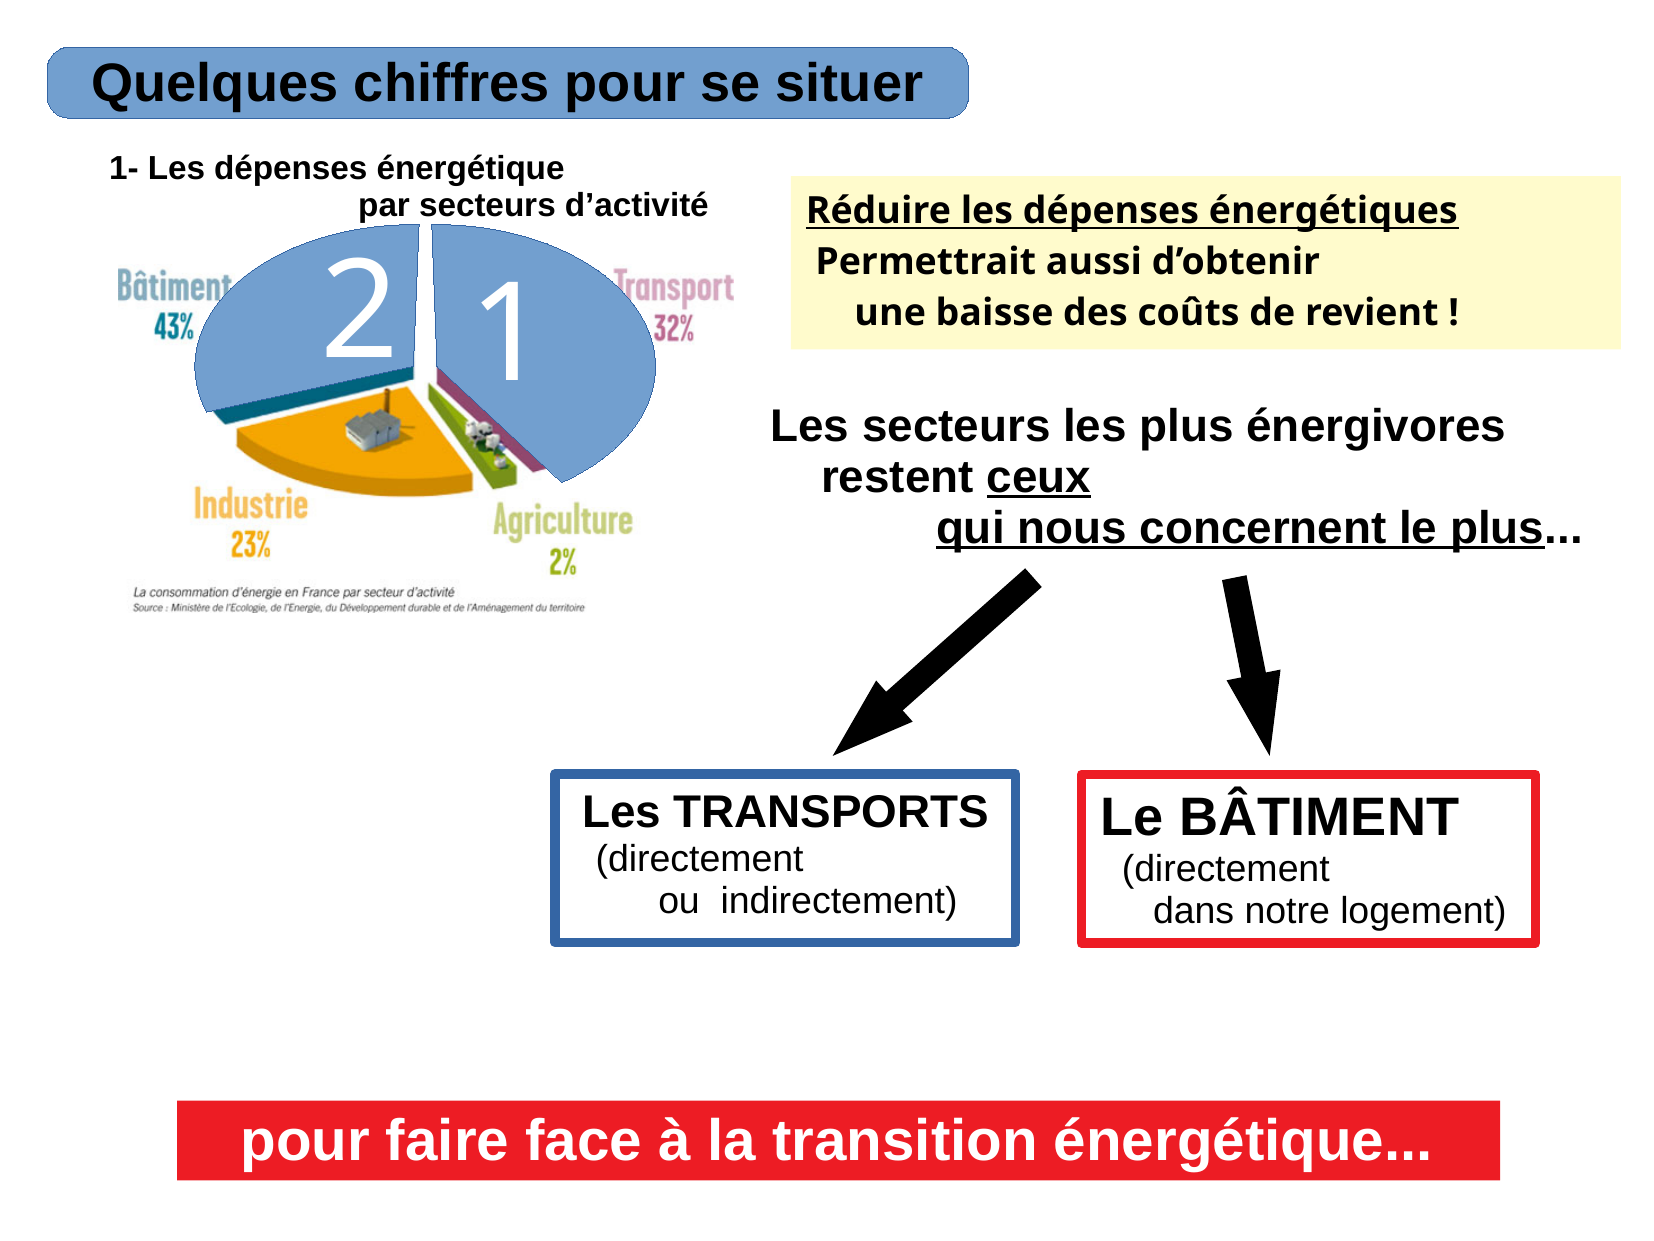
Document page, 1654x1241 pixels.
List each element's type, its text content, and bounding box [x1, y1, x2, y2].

text_box 1- Les dépenses énergétique par secteurs d’activité [94, 141, 804, 231]
picture [118, 264, 734, 613]
text_box Les TRANSPORTS (directement ou indirectement) [555, 773, 1016, 943]
text_box Le BÂTIMENT (directement dans notre logement) [1081, 774, 1536, 944]
text_box Quelques chiffres pour se situer [47, 47, 969, 119]
text_box 2 [194, 224, 420, 413]
text_box Les secteurs les plus énergivores restent ceux qui nous concernent le plus... [755, 392, 1603, 561]
text_box Réduire les dépenses énergétiques Permettrait aussi d’obtenir une baisse des coûts de revient ! [790, 176, 1621, 350]
text_box 1 [431, 224, 656, 483]
text_box pour faire face à la transition énergétique... [177, 1100, 1501, 1181]
